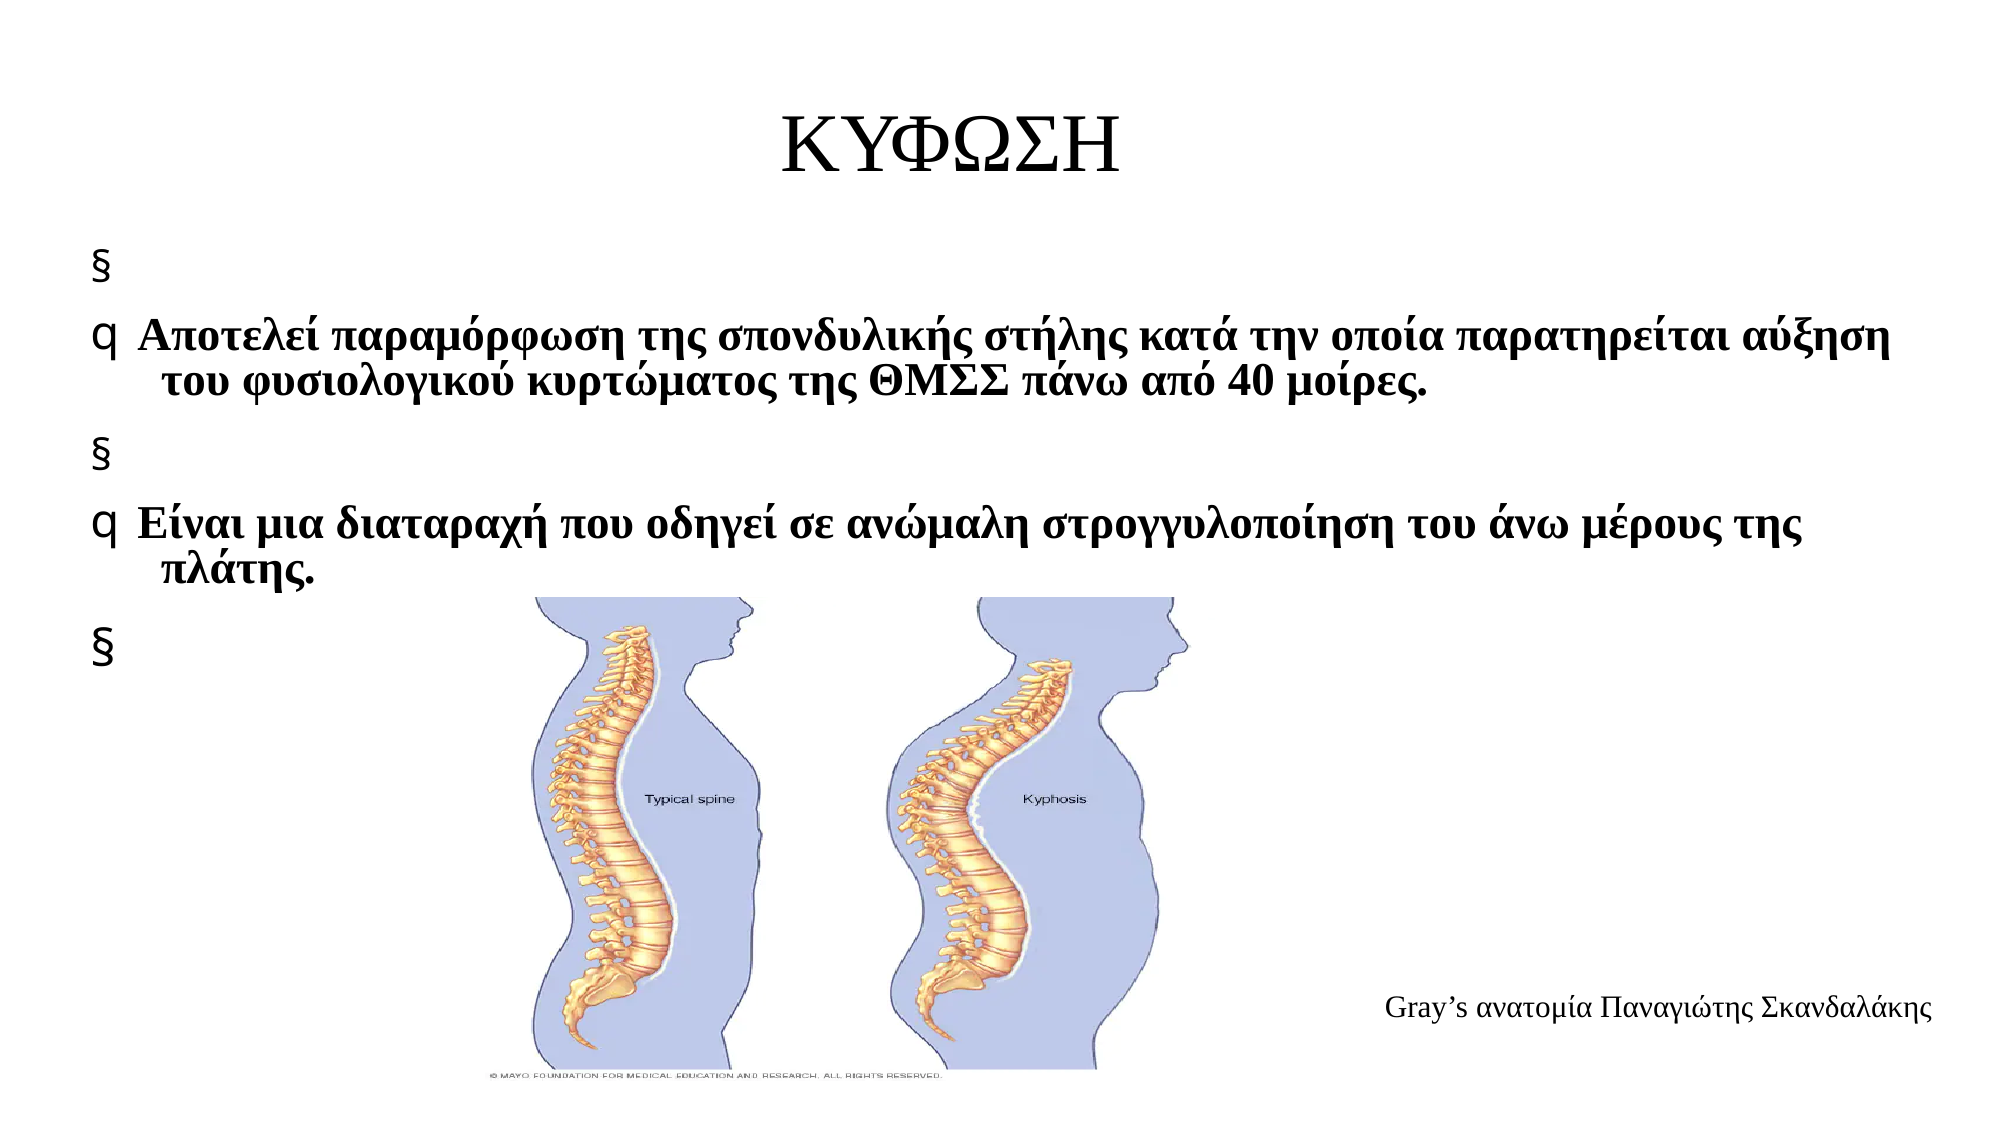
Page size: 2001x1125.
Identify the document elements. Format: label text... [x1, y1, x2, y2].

list Αποτελεί παραμόρφωση της σπονδυλικής στήλης κατά την οποία παρατηρείται αύξηση του φυσιολογικού κυρτώματος της ΘΜΣΣ πάνω από 40 μοίρες. Είναι μια διαταραχή που οδηγεί σε ανώμαλη στρογγυλοποίηση του άνω μέρους της πλάτης. Gray’s ανατομία Παναγιώτης Σκανδαλάκης [75, 229, 1947, 1105]
title ΚΥΦΩΣΗ [88, 59, 1814, 229]
picture [485, 597, 1225, 1081]
